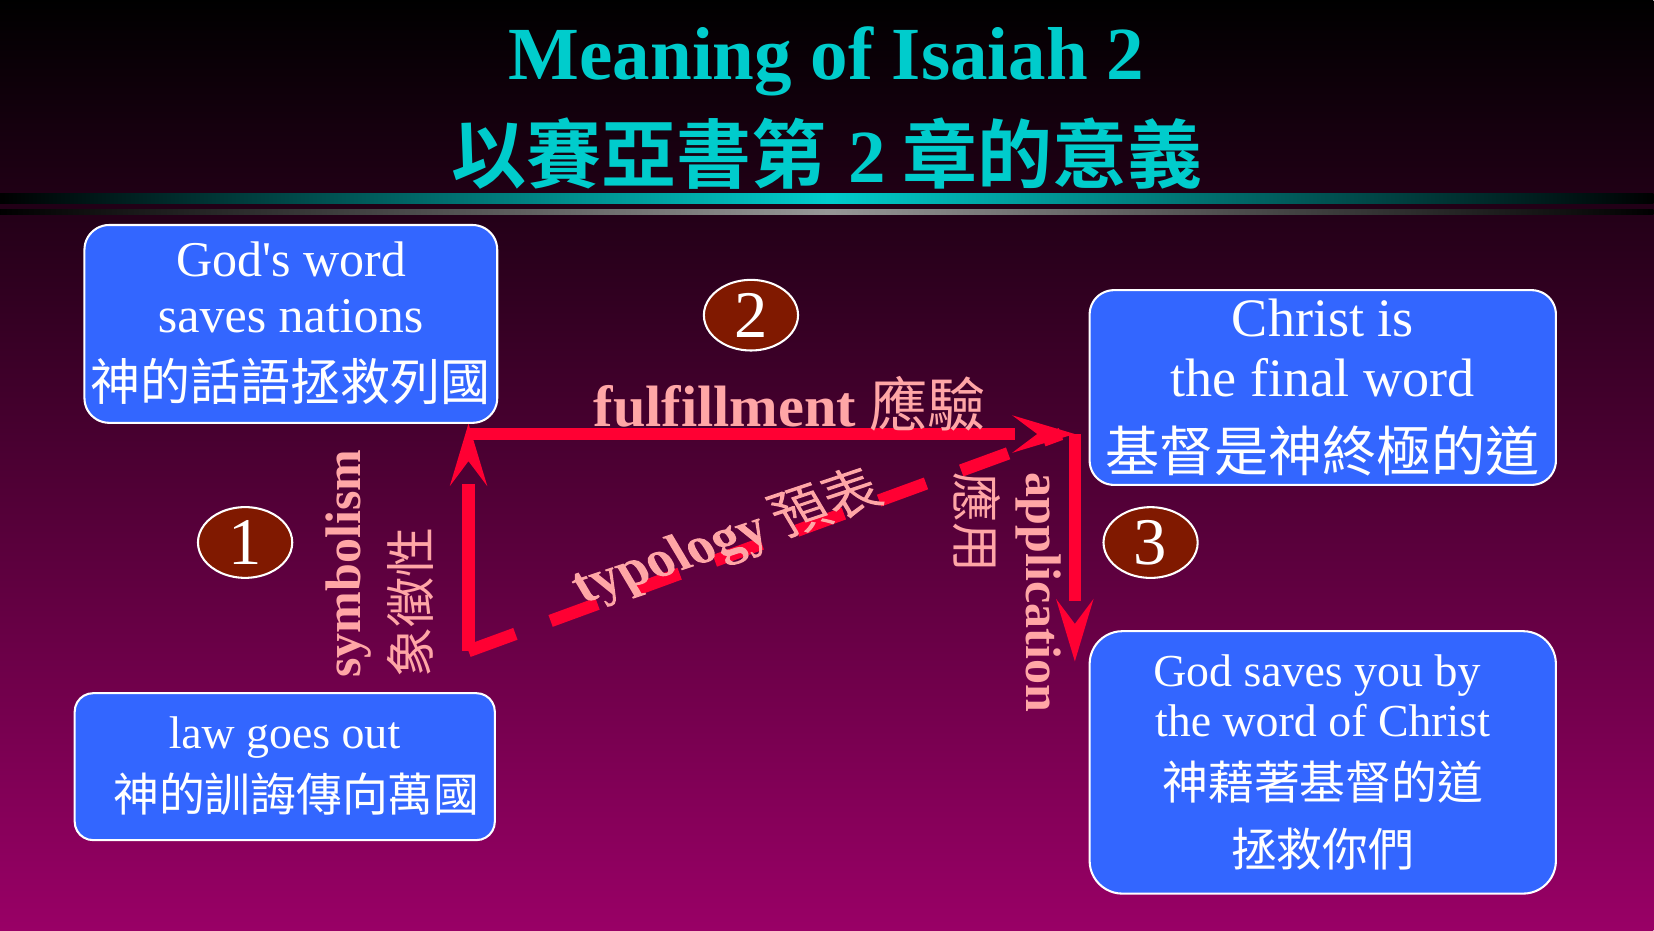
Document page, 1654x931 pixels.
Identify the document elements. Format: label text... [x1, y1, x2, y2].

text_box fulfillment應驗 [578, 351, 1006, 451]
text_box 3 [1103, 507, 1198, 578]
text_box application 應用 [935, 457, 1079, 779]
title Meaning of Isaiah 2 以賽亞書第2章的意義 [117, 5, 1537, 212]
text_box 2 [703, 279, 799, 351]
text_box law goes out 神的訓誨傳向萬國 [74, 693, 495, 841]
text_box symbolism象徵性 [308, 406, 452, 693]
text_box God saves you by the word of Christ 神藉著基督的道 拯救你們 [1089, 631, 1556, 894]
text_box typology預表 [532, 451, 921, 629]
text_box Christ is the final word 基督是神終極的道 [1089, 290, 1556, 485]
text_box 1 [197, 507, 293, 578]
text_box God's word saves nations 神的話語拯救列國 [84, 225, 498, 423]
